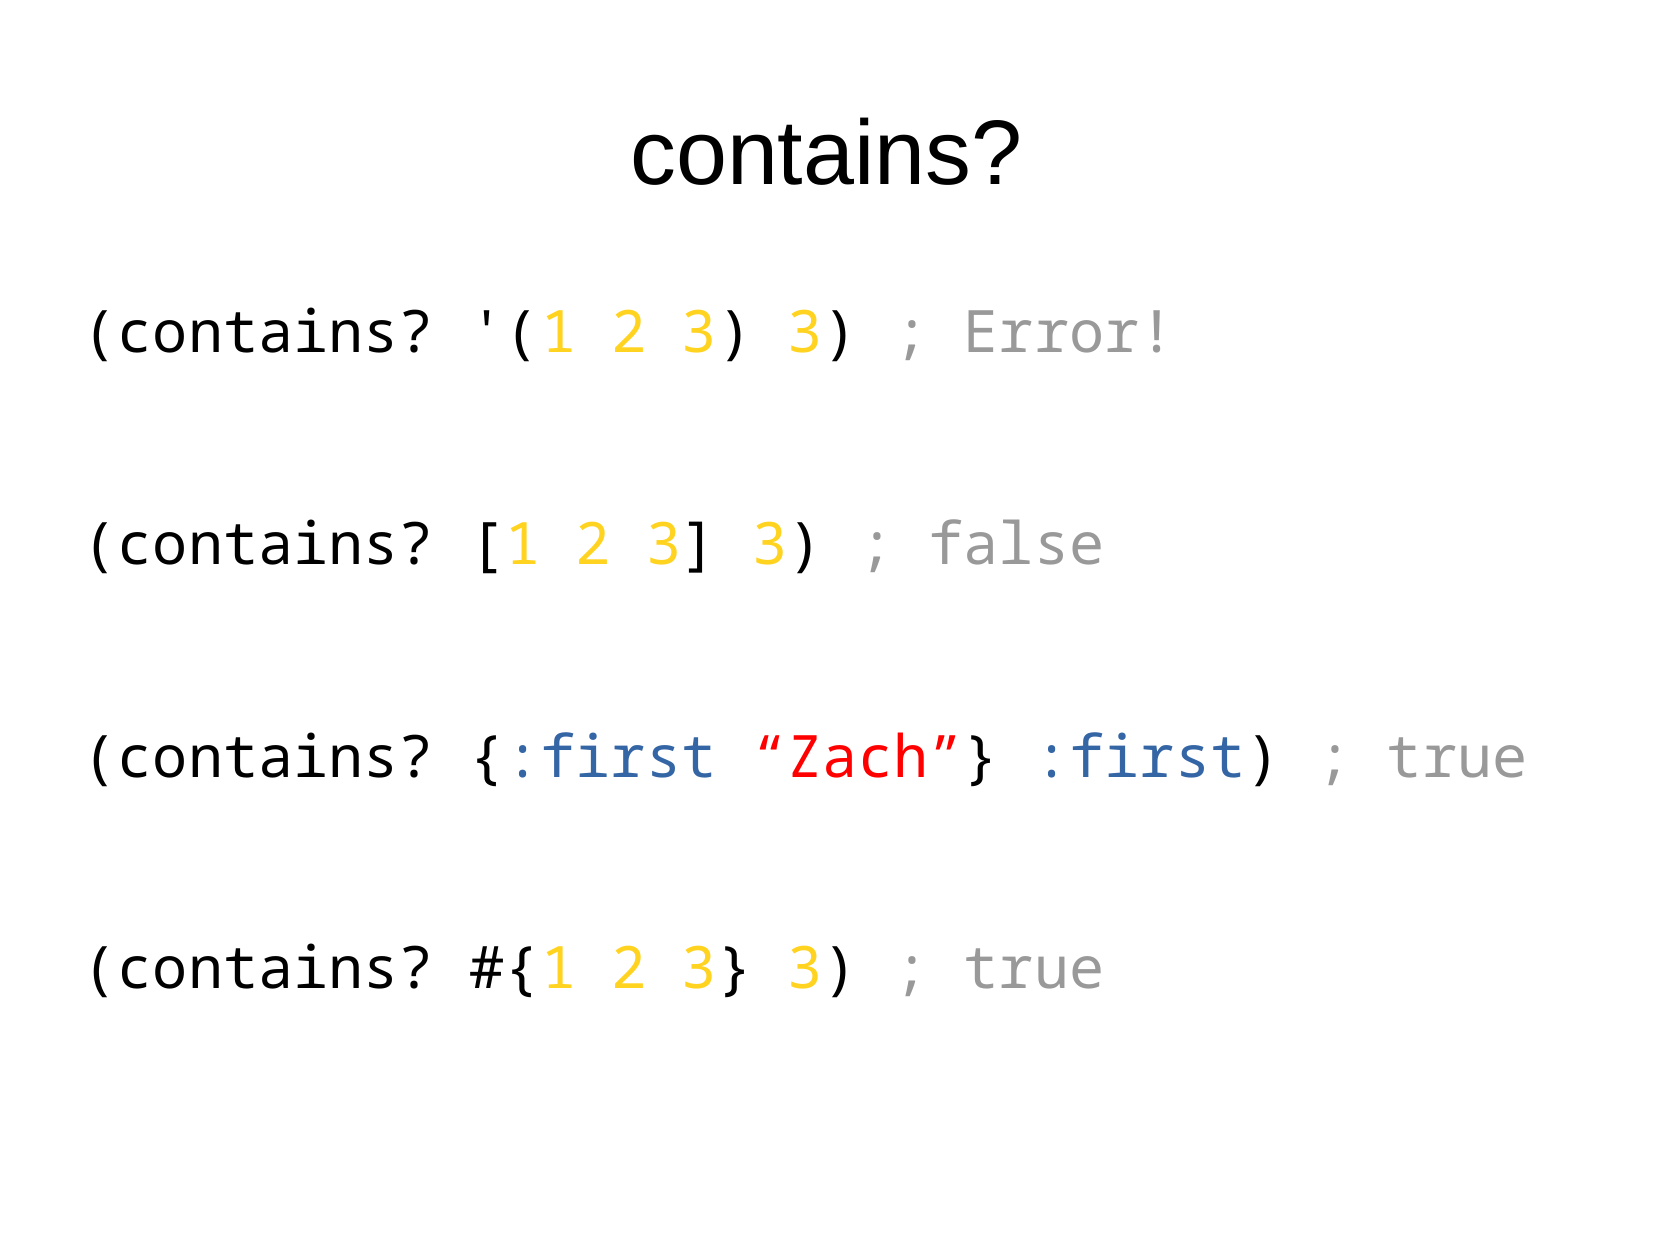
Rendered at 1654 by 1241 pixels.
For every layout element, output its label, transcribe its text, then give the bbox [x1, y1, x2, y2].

title contains? [82, 49, 1571, 257]
list (contains? '(1 2 3) 3) ; Error! (contains? [1 2 3] 3) ; false (contains? {:first “Zach”} :first) ; true (contains? #{1 2 3} 3) ; true [82, 290, 1571, 1010]
